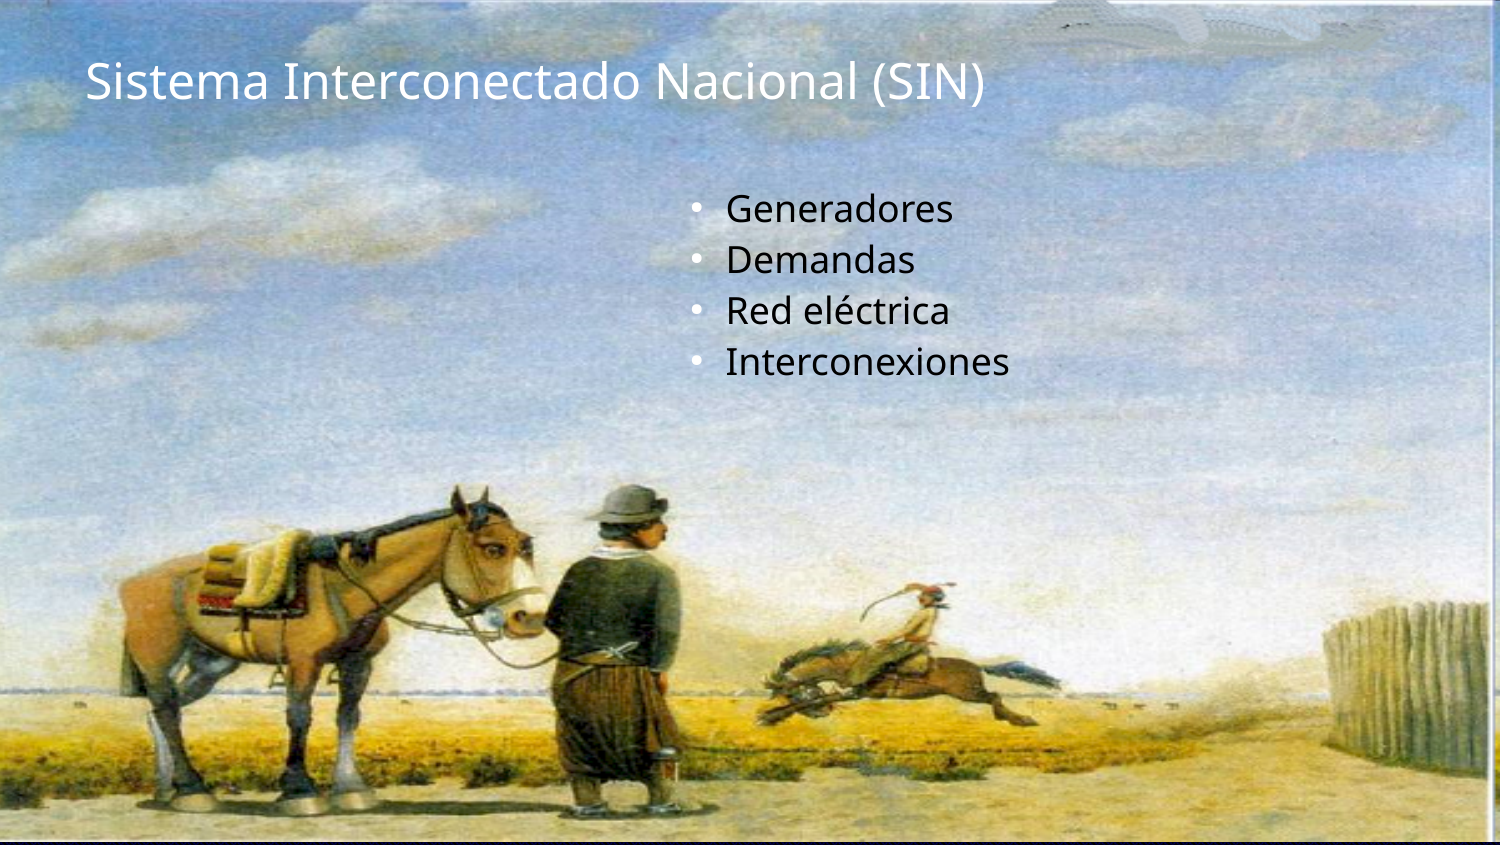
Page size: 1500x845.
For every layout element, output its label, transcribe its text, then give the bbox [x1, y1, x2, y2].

text_box Sistema Interconectado Nacional (SIN) [70, 38, 1096, 152]
text_box Generadores Demandas Red eléctrica Interconexiones [675, 175, 1209, 446]
picture [0, 0, 1500, 845]
